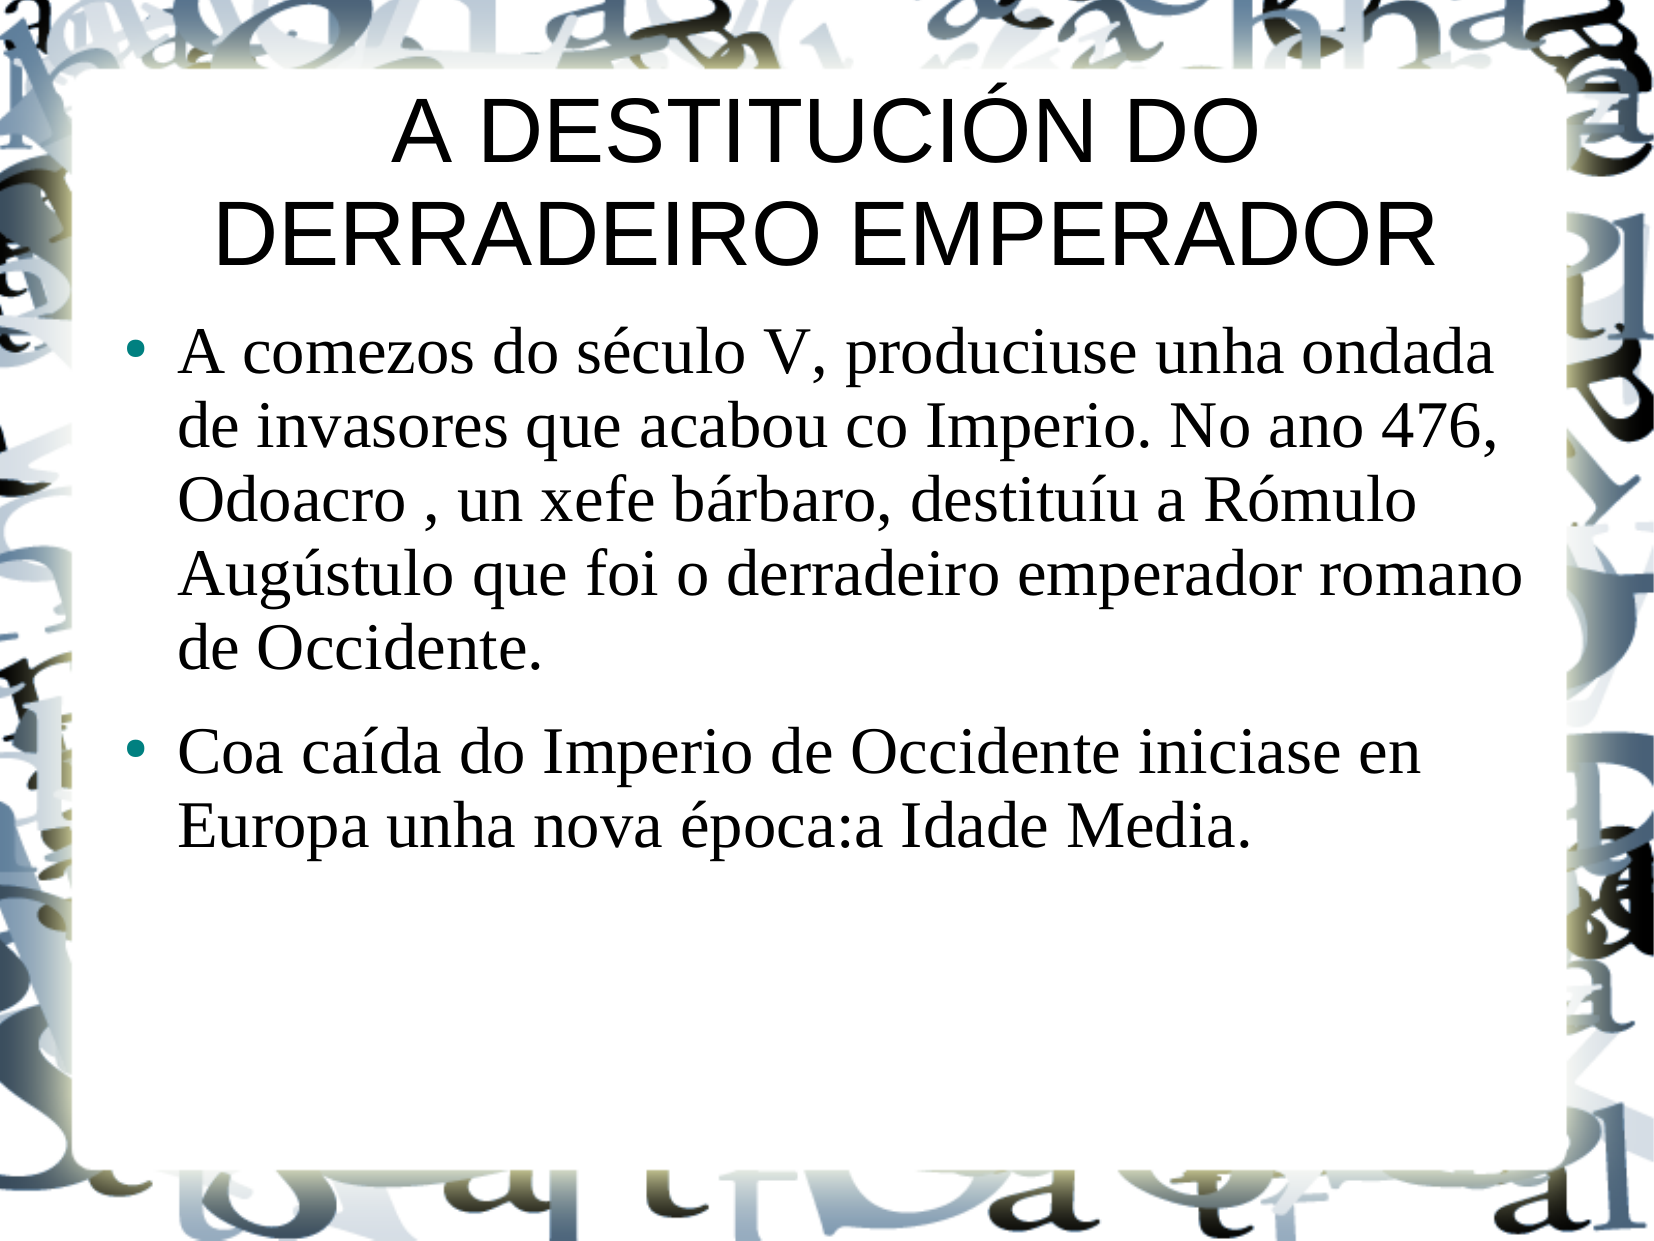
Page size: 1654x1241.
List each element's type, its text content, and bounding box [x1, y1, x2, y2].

list A comezos do século V, produciuse unha ondada de invasores que acabou co Imperio. No ano 476, Odoacro , un xefe bárbaro, destituíu a Rómulo Augústulo que foi o derradeiro emperador romano de Occidente. Coa caída do Imperio de Occidente iniciase en Europa unha nova época:a Idade Media. [106, 313, 1530, 1133]
picture [0, 0, 1654, 1241]
title A DESTITUCIÓN DO DERRADEIRO EMPERADOR [82, 78, 1571, 287]
